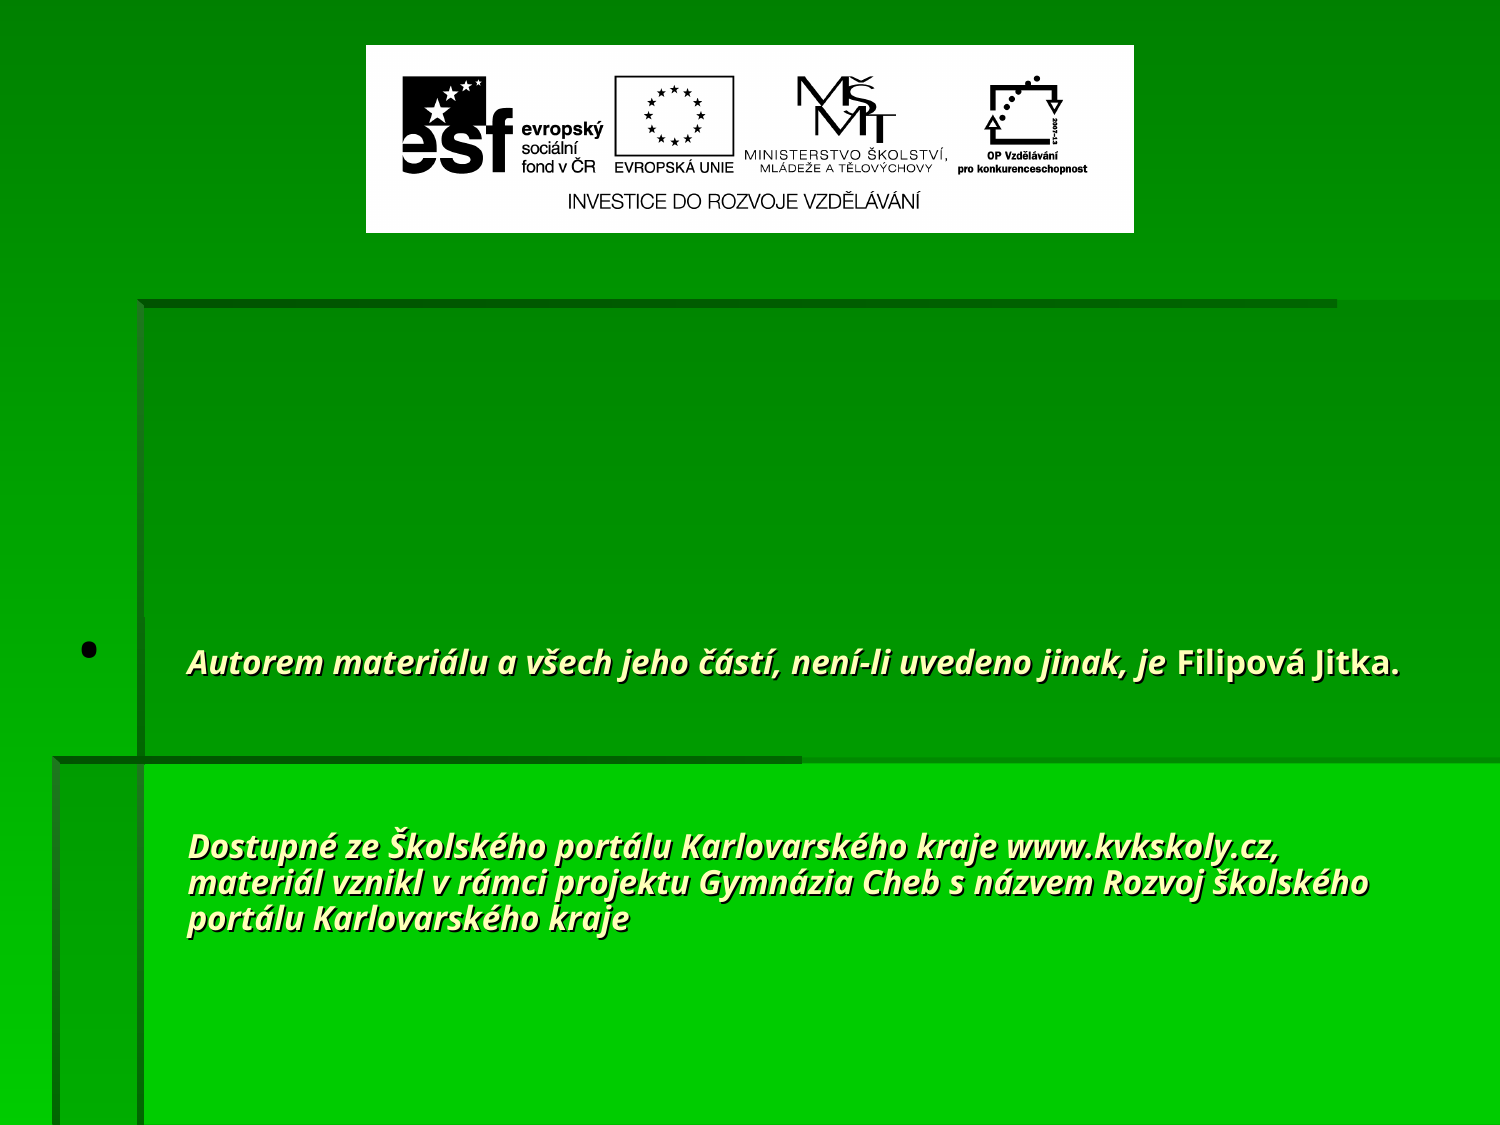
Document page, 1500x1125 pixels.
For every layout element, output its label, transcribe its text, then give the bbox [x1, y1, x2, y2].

list Autorem materiálu a všech jeho částí, není-li uvedeno jinak, je Filipová Jitka. Dostupné ze Školského portálu Karlovarského kraje www.kvkskoly.cz, materiál vznikl v rámci projektu Gymnázia Cheb s názvem Rozvoj školského portálu Karlovarského kraje [75, 262, 1426, 1005]
picture [366, 45, 1134, 233]
